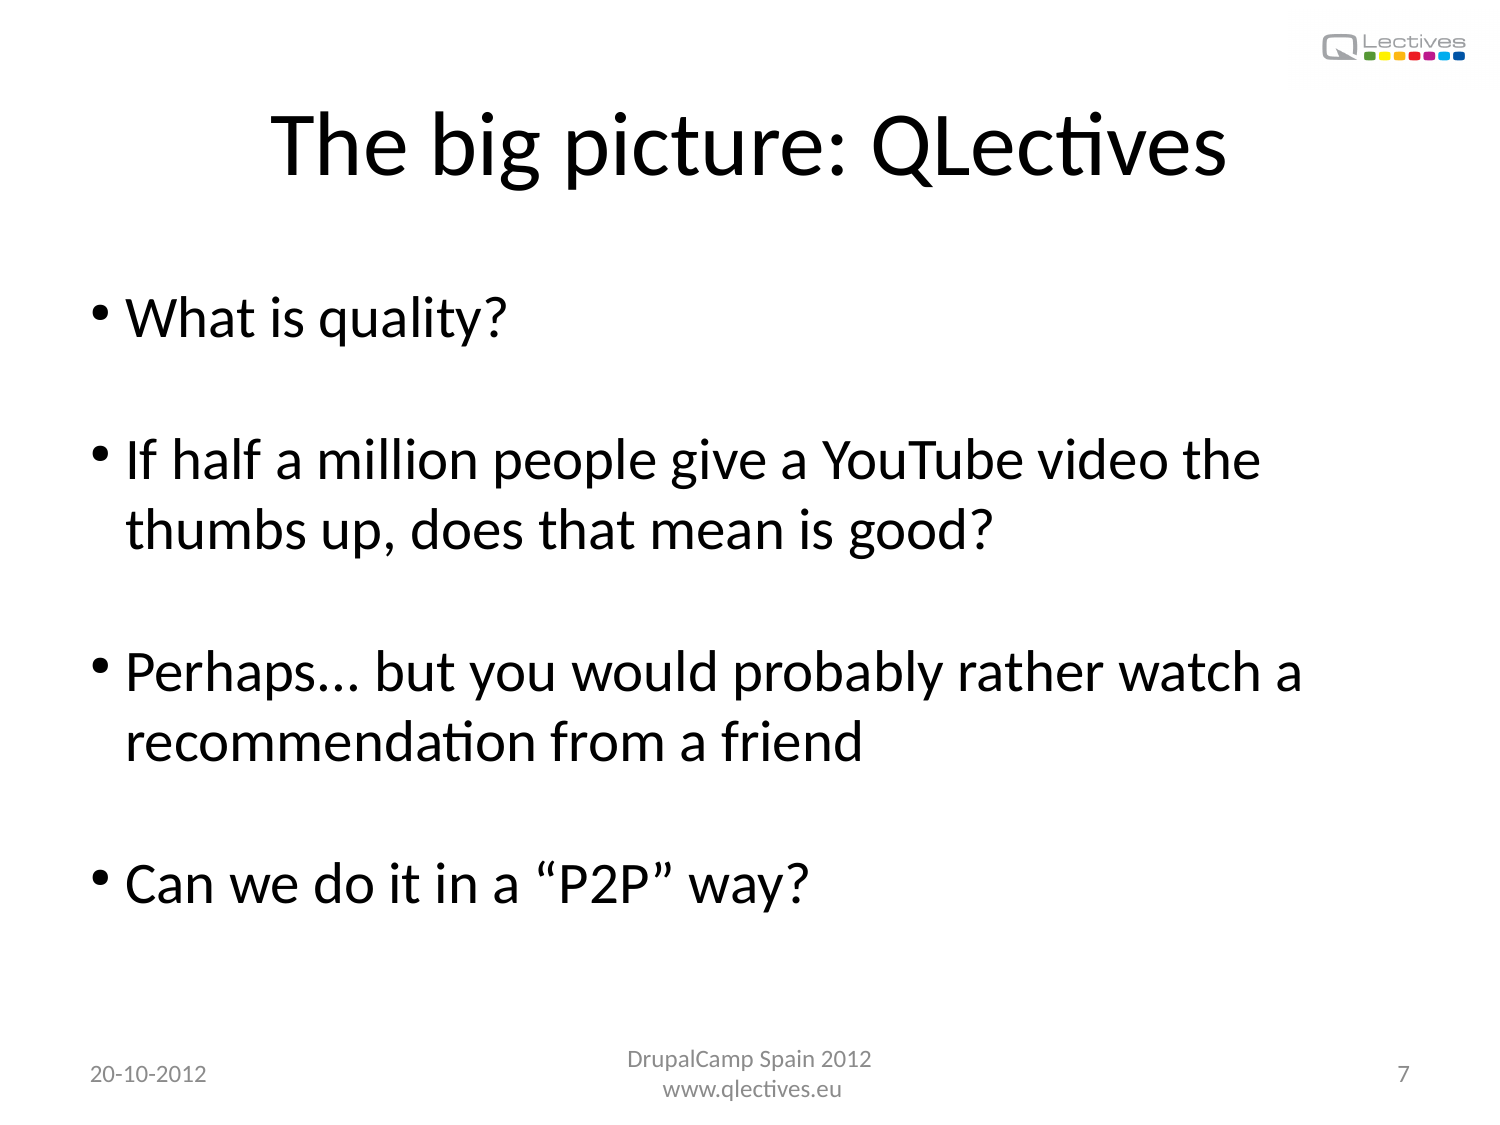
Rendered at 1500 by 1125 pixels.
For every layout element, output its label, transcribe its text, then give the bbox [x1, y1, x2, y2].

text_box 20-10-2012 [74, 1042, 425, 1103]
picture [1288, 9, 1500, 90]
text_box What is quality? If half a million people give a YouTube video the thumbs up, does that mean is good? Perhaps... but you would probably rather watch a recommendation from a friend Can we do it in a “P2P” way? [75, 200, 1425, 887]
text_box The big picture: QLectives [75, 45, 1425, 200]
text_box <number> [1074, 1042, 1425, 1103]
text_box DrupalCamp Spain 2012 www.qlectives.eu [512, 1042, 988, 1103]
